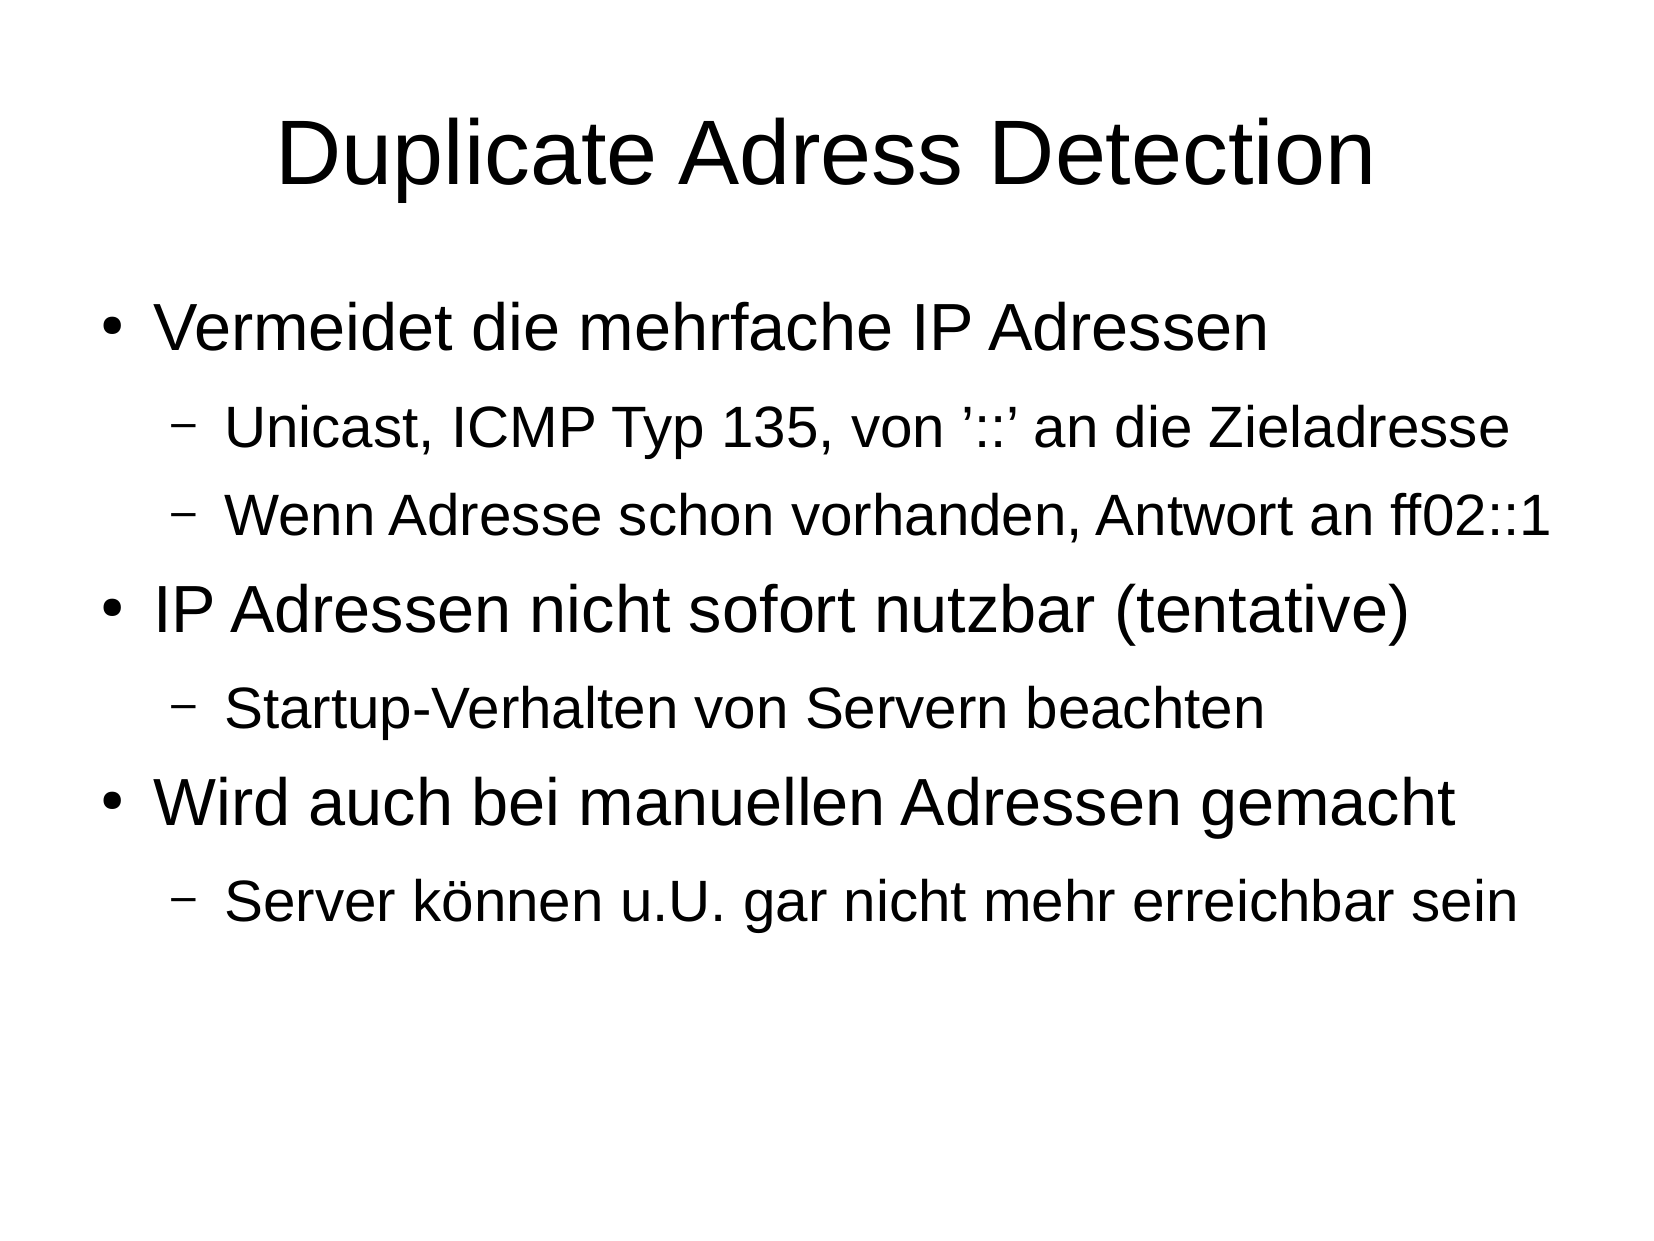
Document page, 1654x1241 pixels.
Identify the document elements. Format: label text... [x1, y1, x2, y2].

list Vermeidet die mehrfache IP Adressen Unicast, ICMP Typ 135, von ’::’ an die Zieladresse Wenn Adresse schon vorhanden, Antwort an ff02::1 IP Adressen nicht sofort nutzbar (tentative) Startup-Verhalten von Servern beachten Wird auch bei manuellen Adressen gemacht Server können u.U. gar nicht mehr erreichbar sein [82, 290, 1571, 1010]
title Duplicate Adress Detection [82, 49, 1571, 257]
